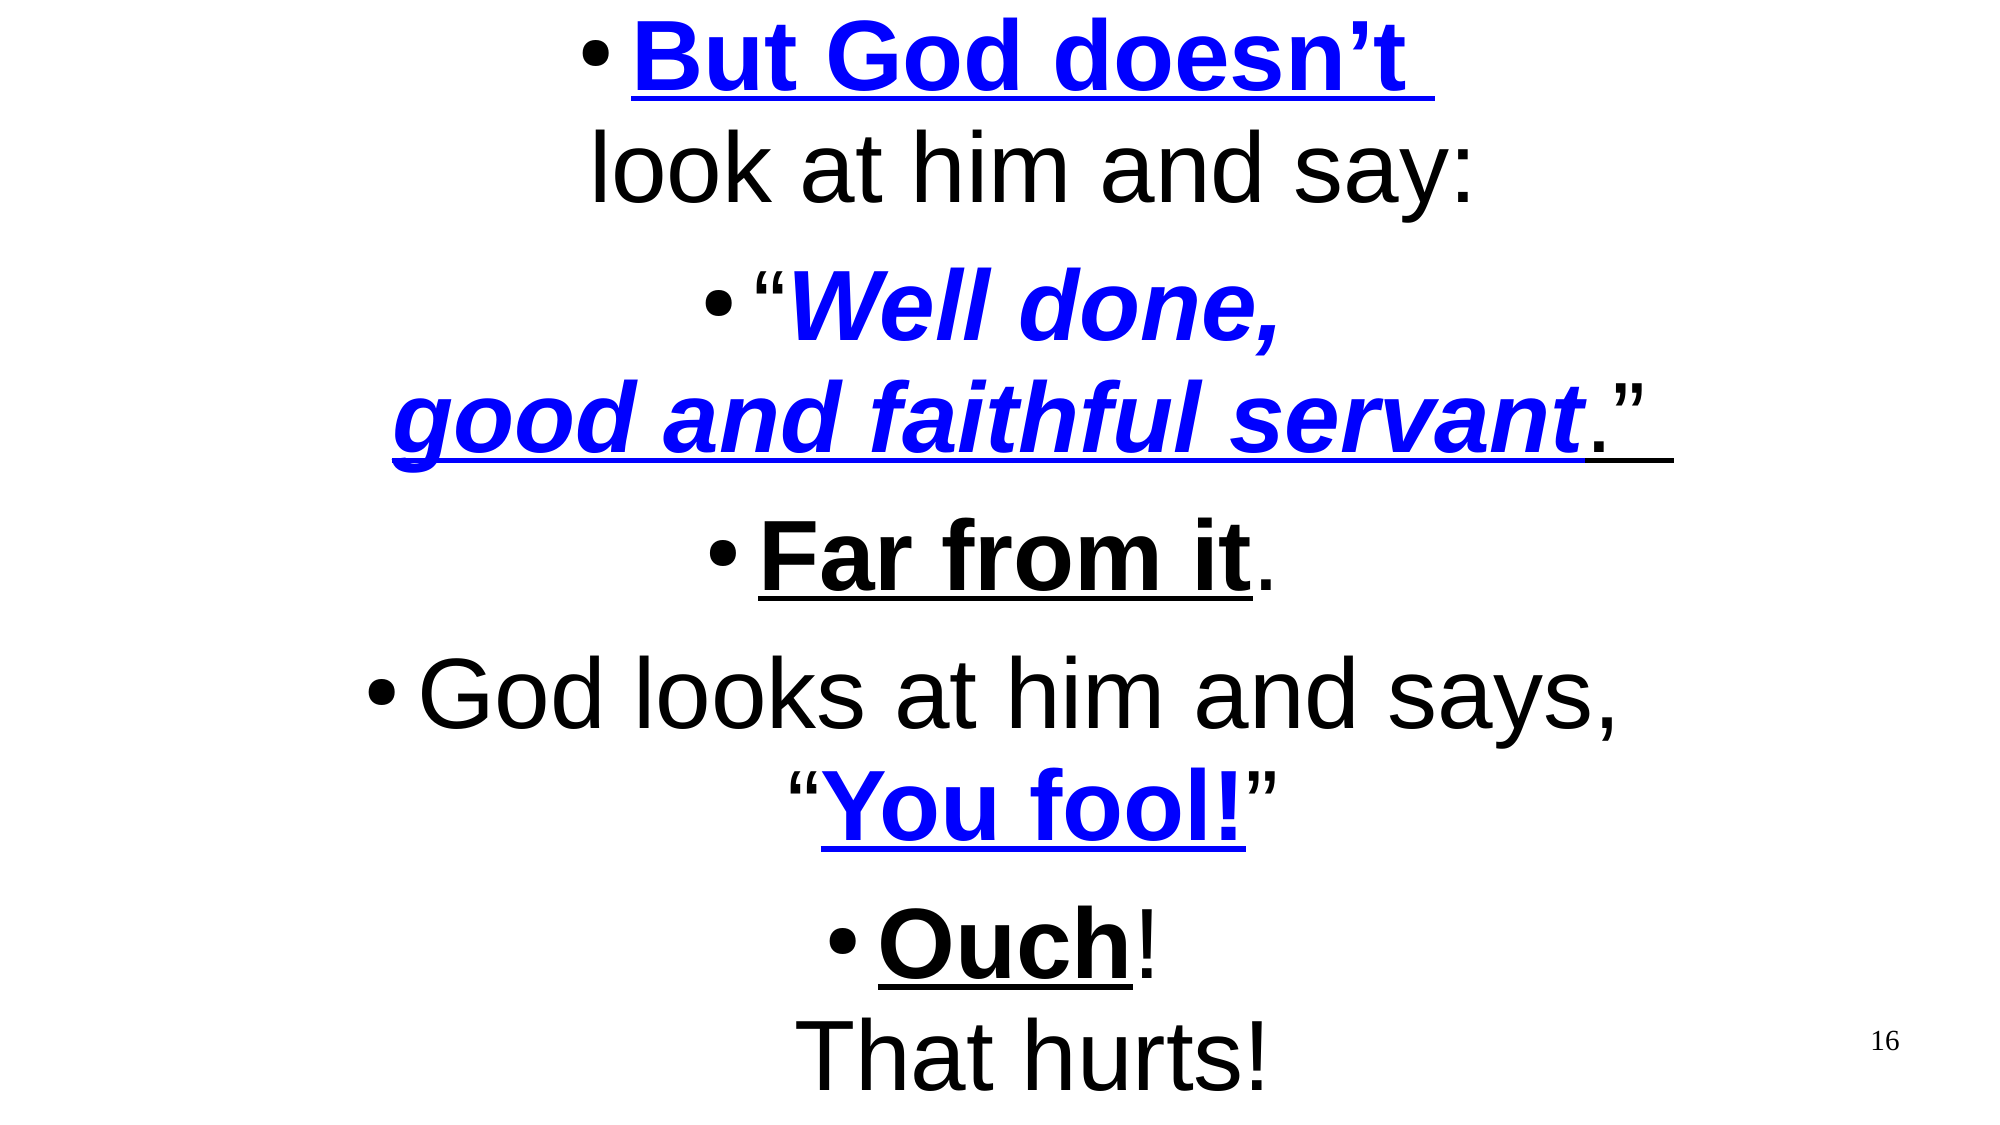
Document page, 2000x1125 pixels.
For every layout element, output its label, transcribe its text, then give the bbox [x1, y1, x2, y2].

list But God doesn’t look at him and say: “Well done, good and faithful servant.” Far from it. God looks at him and says, “You fool!” Ouch! That hurts! [0, 0, 1996, 1123]
